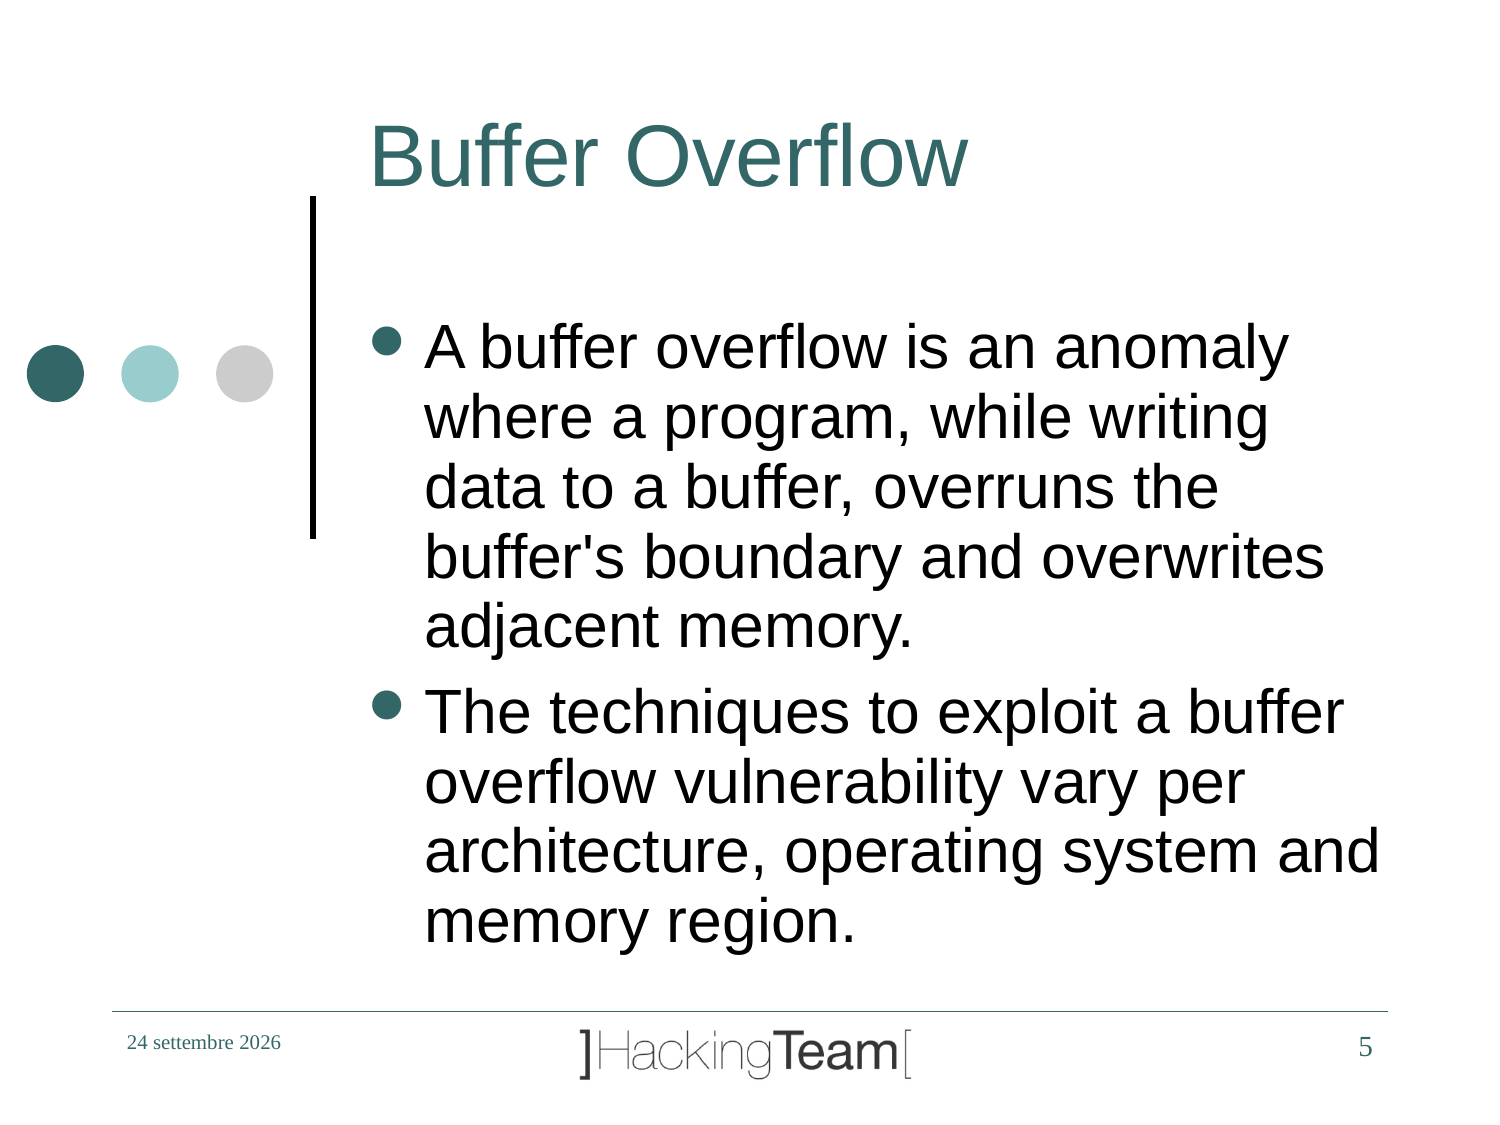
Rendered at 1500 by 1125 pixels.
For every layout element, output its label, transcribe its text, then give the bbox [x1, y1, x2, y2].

picture [574, 1041, 916, 1084]
list A buffer overflow is an anomaly where a program, while writing data to a buffer, overruns the buffer's boundary and overwrites adjacent memory. The techniques to exploit a buffer overflow vulnerability vary per architecture, operating system and memory region. [249, 312, 1401, 1041]
title Buffer Overflow [249, 38, 1401, 275]
